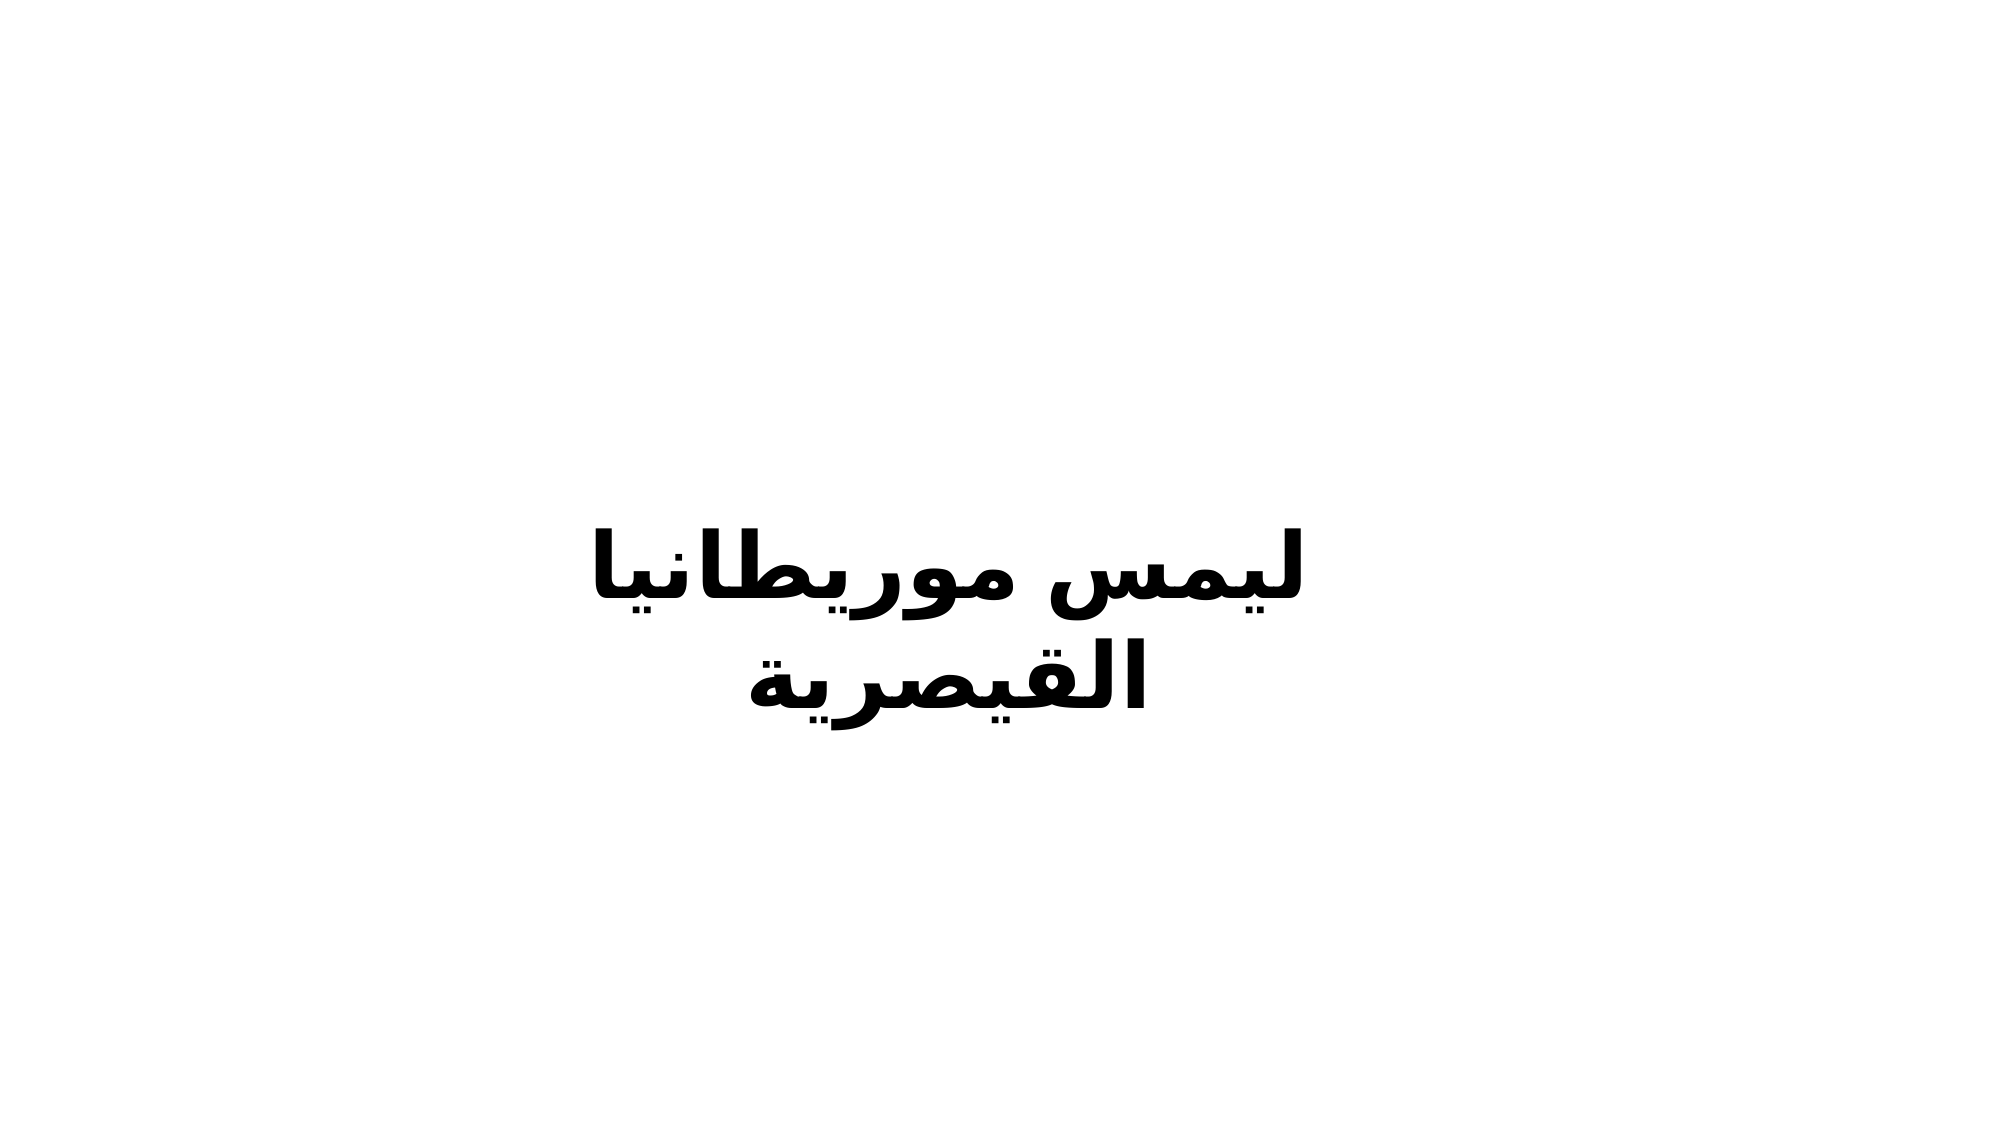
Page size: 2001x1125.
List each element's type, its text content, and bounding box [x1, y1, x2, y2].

text_box ليمس موريطانيا القيصرية [372, 499, 1526, 626]
